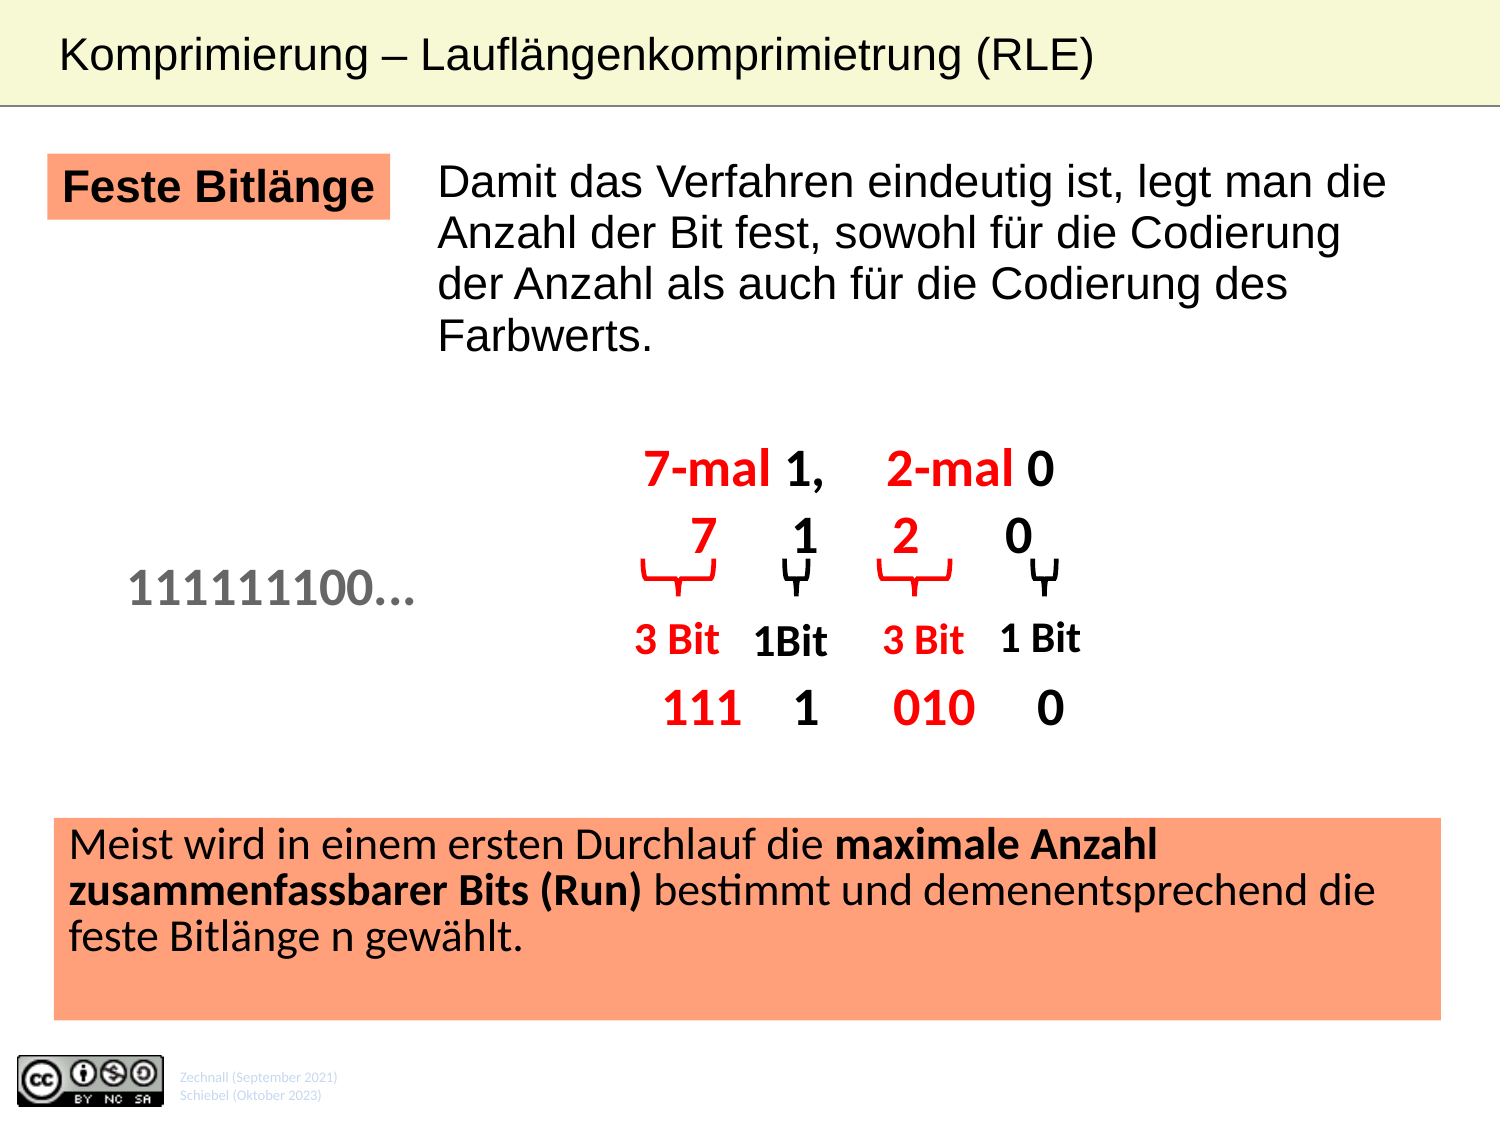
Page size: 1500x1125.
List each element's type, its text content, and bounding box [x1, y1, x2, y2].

title Komprimierung – Lauflängenkomprimietrung (RLE) [59, 0, 1217, 133]
text_box 1Bit [702, 603, 875, 663]
text_box 7-mal 1, 2-mal 0 [628, 425, 1070, 506]
text_box 7 1 2 0 [639, 491, 1049, 573]
text_box 3 Bit [875, 603, 926, 663]
picture [17, 1055, 164, 1107]
text_box 111 1 010 0 [646, 663, 1080, 745]
text_box 1 Bit [926, 590, 1158, 672]
text_box 3 Bit [619, 601, 773, 672]
text_box Feste Bitlänge [47, 153, 391, 220]
text_box 111111100... [76, 543, 433, 624]
text_box Damit das Verfahren eindeutig ist, legt man die Anzahl der Bit fest, sowohl für die Codierung der Anzahl als auch für die Codierung des Farbwerts. [422, 148, 1430, 369]
text_box Meist wird in einem ersten Durchlauf die maximale Anzahl zusammenfassbarer Bits (Run) bestimmt und demenentsprechend die feste Bitlänge n gewählt. [53, 817, 1441, 1021]
